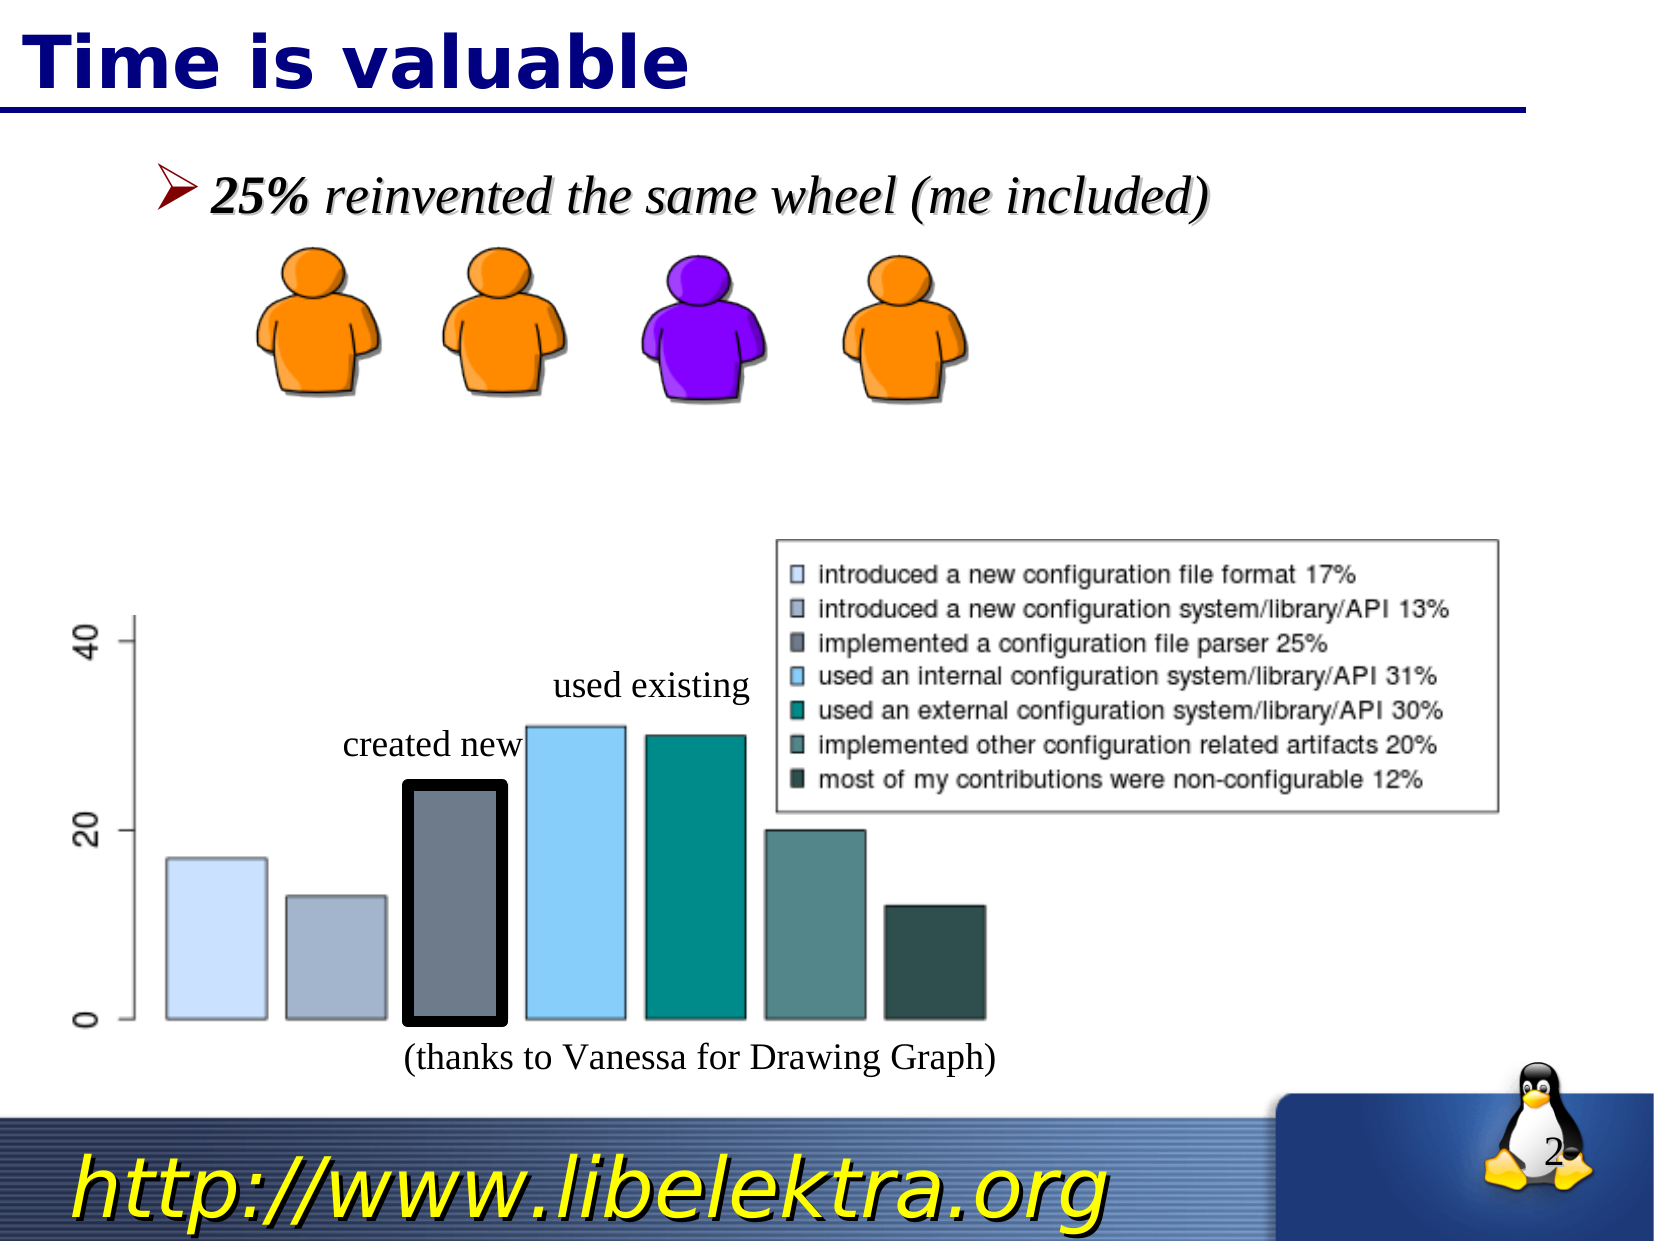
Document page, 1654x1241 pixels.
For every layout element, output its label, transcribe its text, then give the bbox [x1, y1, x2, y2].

picture [413, 234, 580, 402]
text_box Time is valuable [22, 14, 1611, 111]
text_box created new [342, 720, 524, 763]
picture [813, 242, 981, 409]
text_box <Foliennummer> [1272, 1122, 1566, 1178]
picture [227, 234, 394, 402]
picture [612, 242, 780, 409]
picture [71, 539, 1512, 1054]
list 25% reinvented the same wheel (me included) [137, 153, 1453, 243]
text_box (thanks to Vanessa for Drawing Graph) [403, 1033, 993, 1075]
picture [0, 1061, 1654, 1241]
text_box used existing [553, 661, 751, 703]
